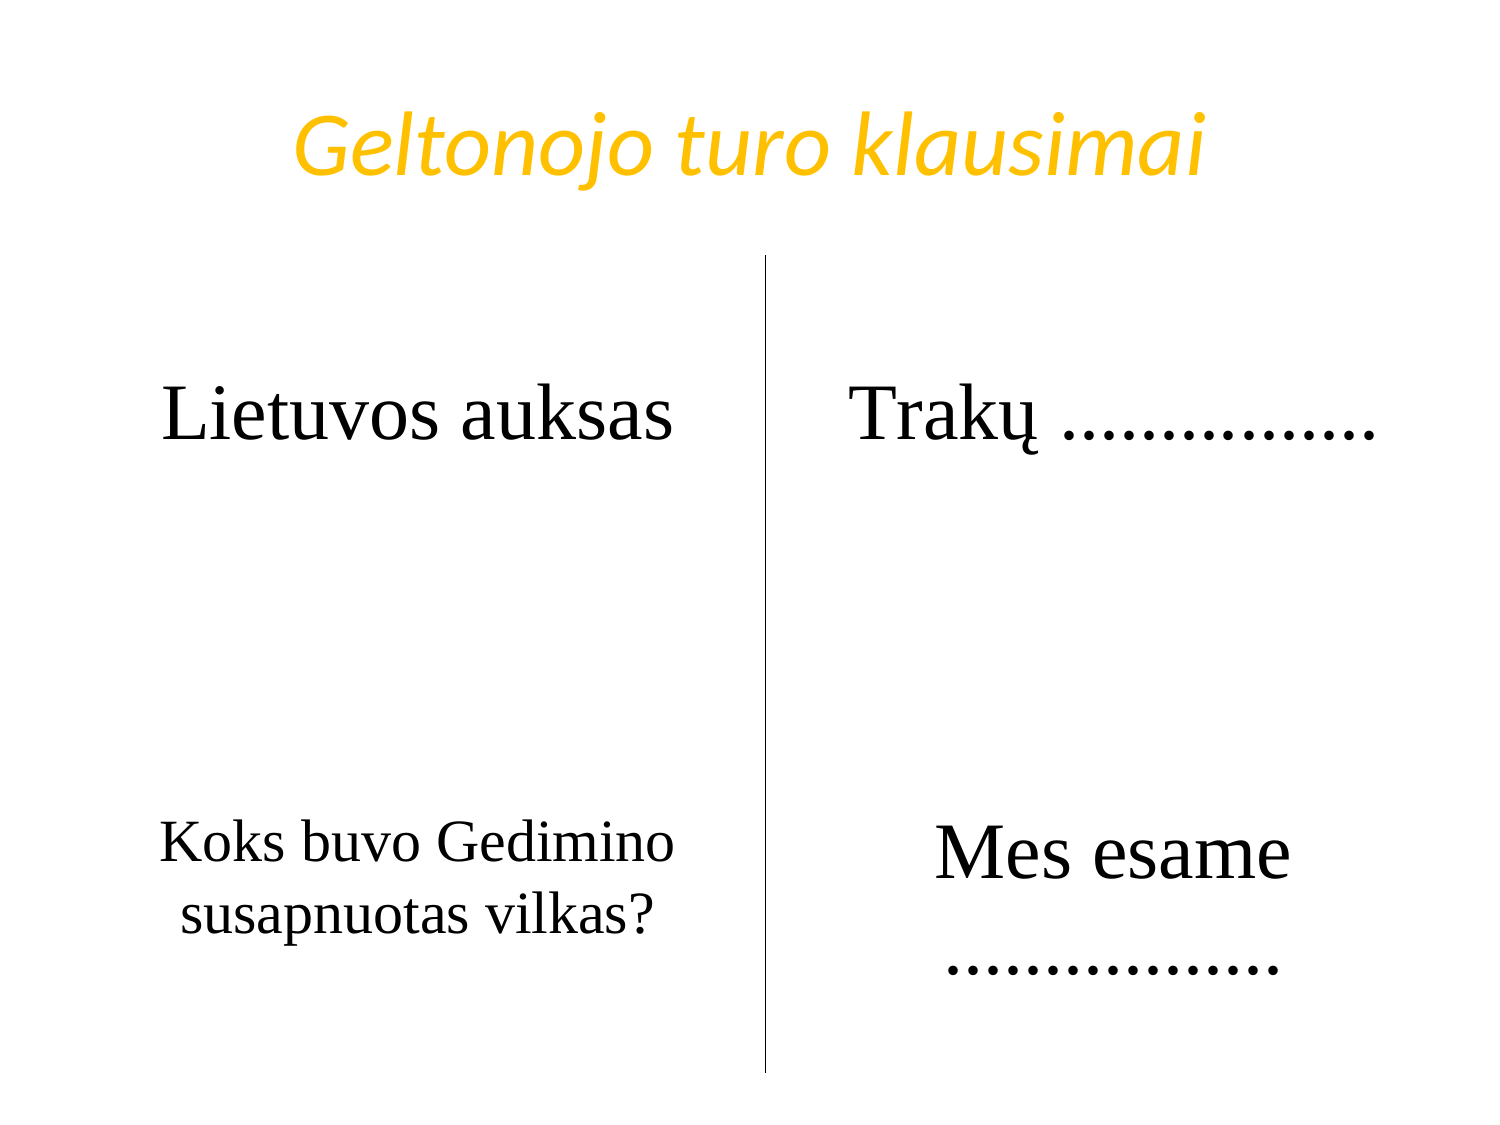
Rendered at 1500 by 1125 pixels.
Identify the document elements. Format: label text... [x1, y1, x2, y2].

picture [123, 255, 1410, 1075]
title Geltonojo turo klausimai [75, 45, 1426, 233]
